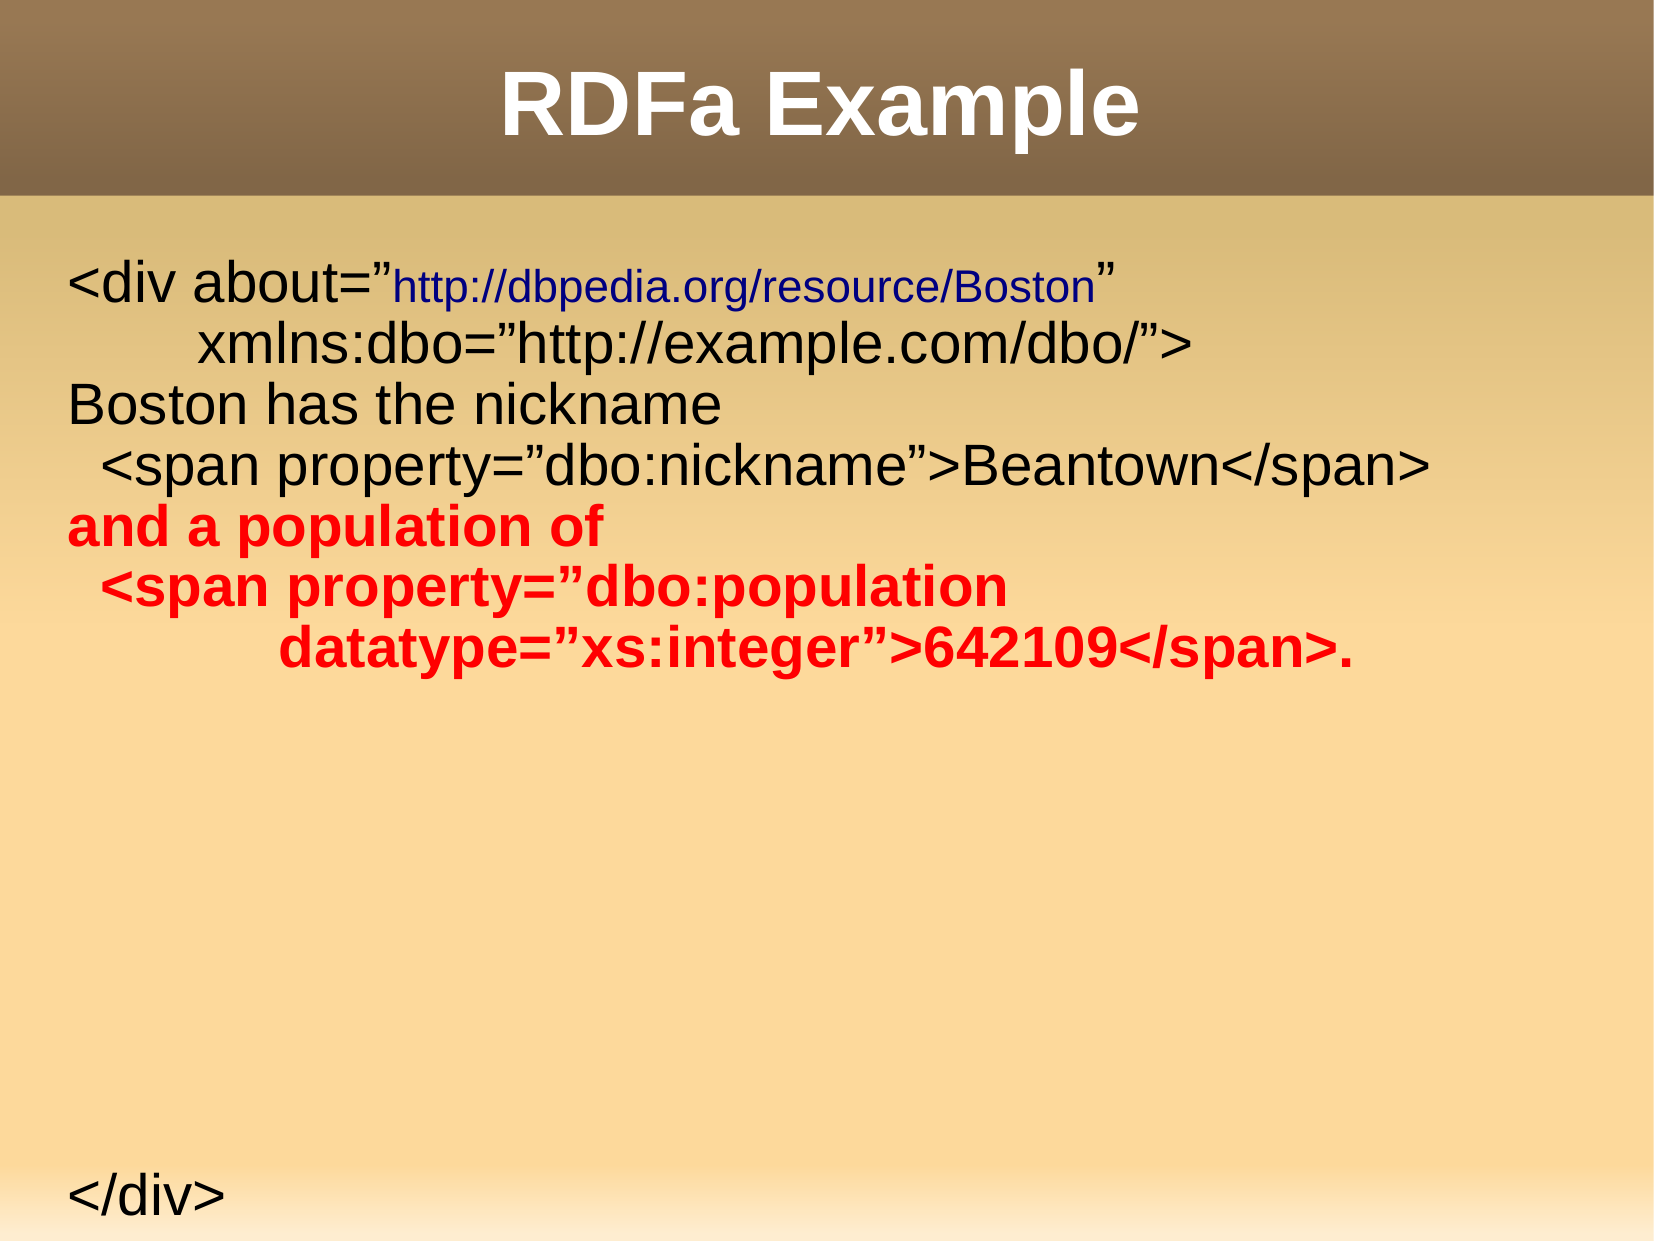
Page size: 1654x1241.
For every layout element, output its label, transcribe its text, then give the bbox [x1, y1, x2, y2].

title RDFa Example [76, 7, 1565, 200]
picture [0, 0, 1654, 1241]
text_box <div about=”http://dbpedia.org/resource/Boston” xmlns:dbo=”http://example.com/dbo/”> Boston has the nickname <span property=”dbo:nickname”>Beantown</span> and a population of <span property=”dbo:population datatype=”xs:integer”>642109</span>. </div> [52, 246, 1448, 1235]
